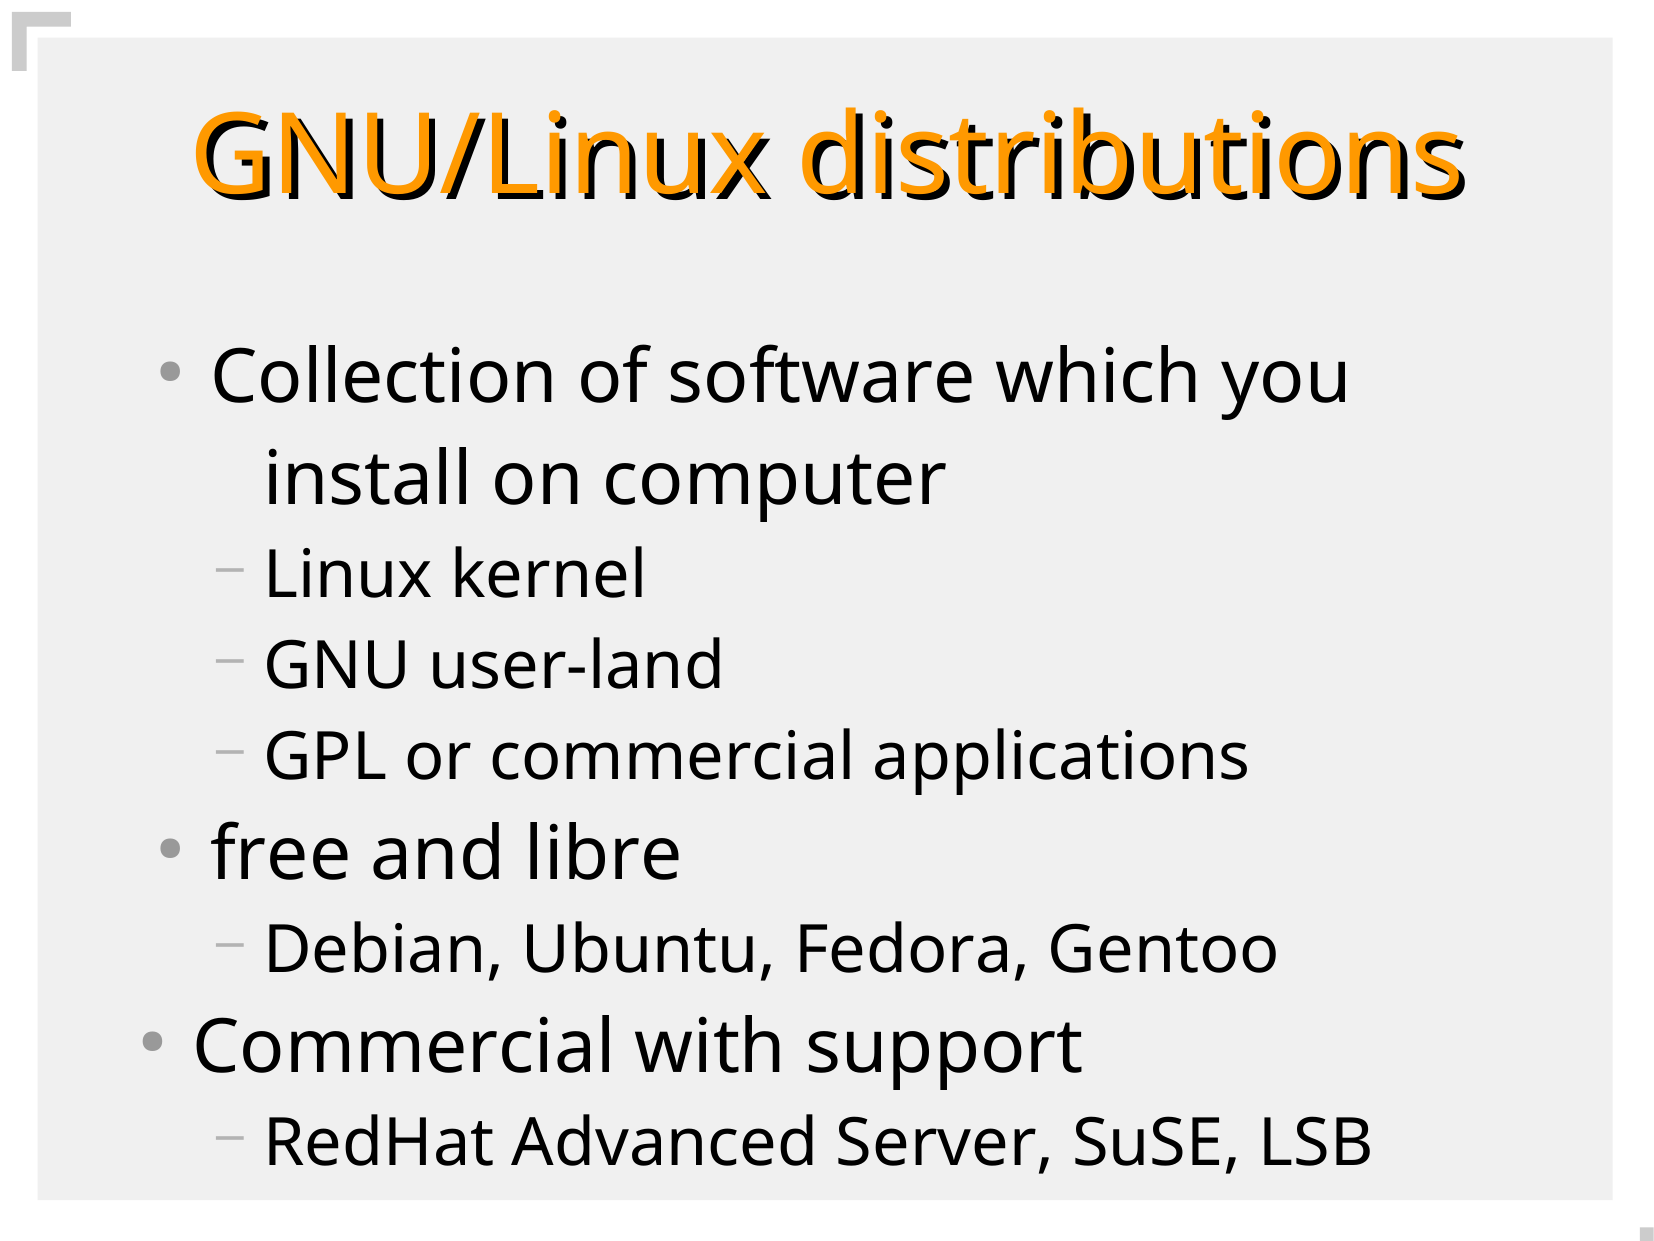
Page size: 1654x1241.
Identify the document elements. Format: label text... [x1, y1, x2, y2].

list Collection of software which you install on computer Linux kernel GNU user-land GPL or commercial applications free and libre Debian, Ubuntu, Fedora, Gentoo Commercial with support RedHat Advanced Server, SuSE, LSB [121, 322, 1561, 1132]
title GNU/Linux distributions [121, 46, 1534, 254]
